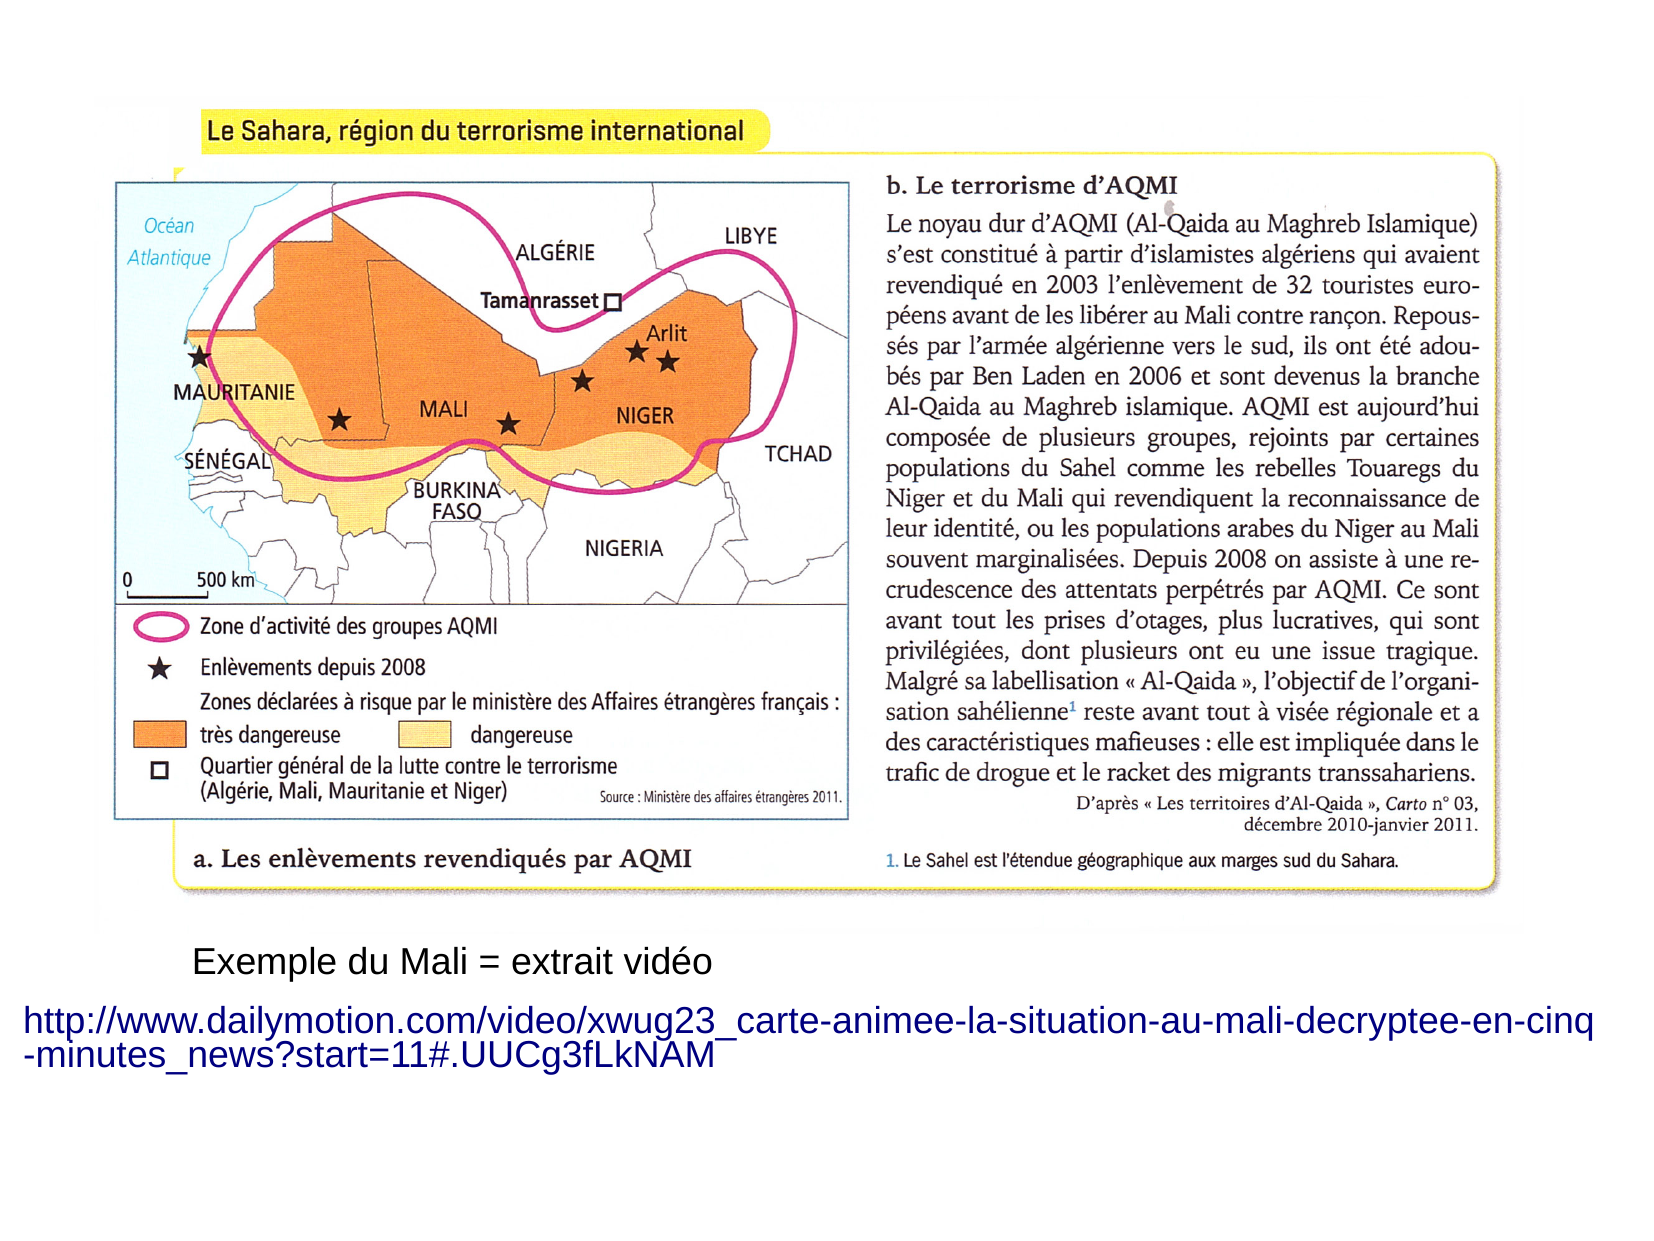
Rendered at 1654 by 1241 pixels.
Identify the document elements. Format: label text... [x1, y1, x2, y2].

text_box Exemple du Mali = extrait vidéo [177, 933, 728, 990]
picture [94, 96, 1524, 934]
text_box http://www.dailymotion.com/video/xwug23_carte-animee-la-situation-au-mali-decryptee-en-cinq-minutes_news?start=11#.UUCg3fLkNAM [8, 992, 1619, 1092]
